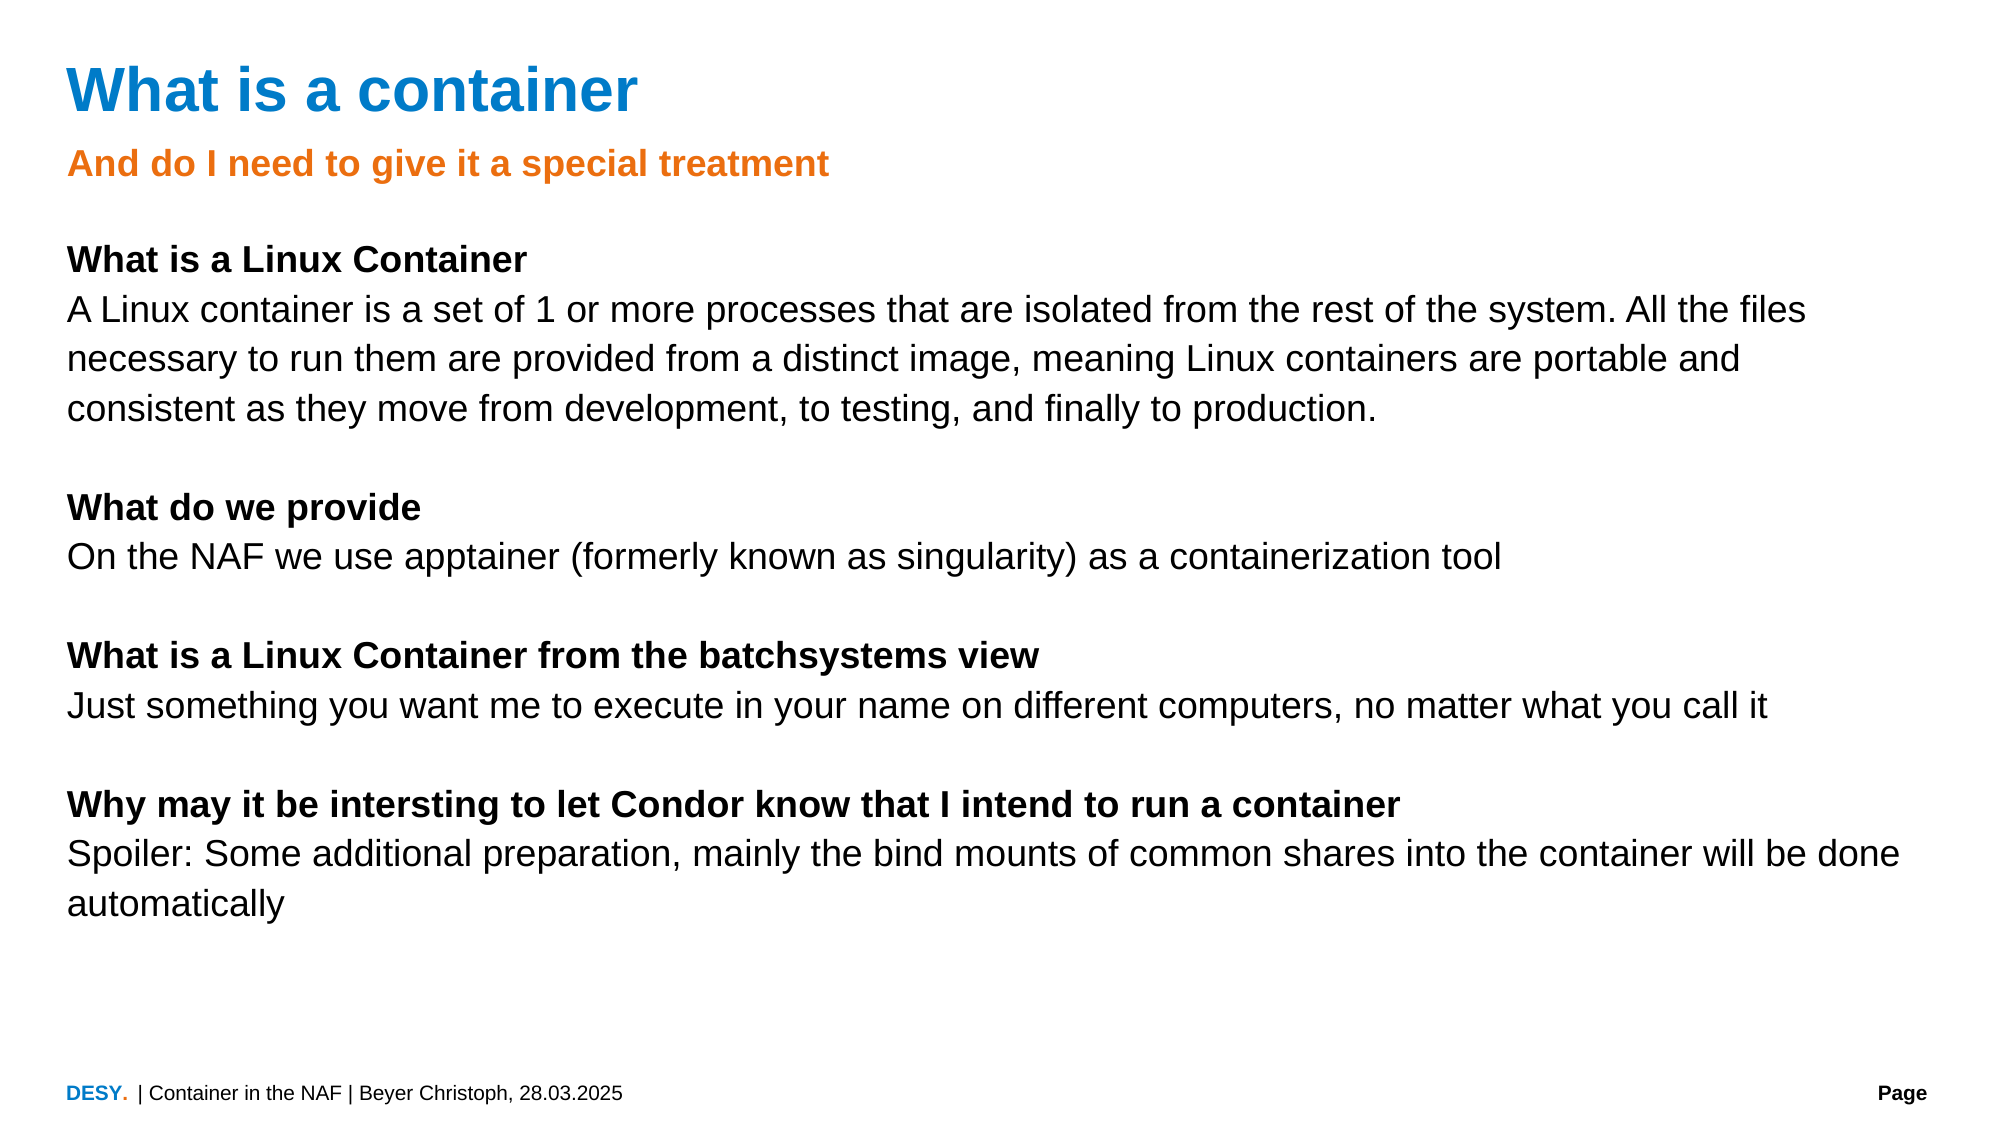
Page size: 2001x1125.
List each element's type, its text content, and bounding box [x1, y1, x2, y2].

title What is a container [66, 57, 1933, 132]
list And do I need to give it a special treatment [66, 134, 1933, 197]
list What is a Linux Container A Linux container is a set of 1 or more processes that are isolated from the rest of the system. All the files necessary to run them are provided from a distinct image, meaning Linux containers are portable and consistent as they move from development, to testing, and finally to production. What do we provide On the NAF we use apptainer (formerly known as singularity) as a containerization tool What is a Linux Container from the batchsystems view Just something you want me to execute in your name on different computers, no matter what you call it Why may it be intersting to let Condor know that I intend to run a container Spoiler: Some additional preparation, mainly the bind mounts of common shares into the container will be done automatically [66, 230, 1920, 1053]
